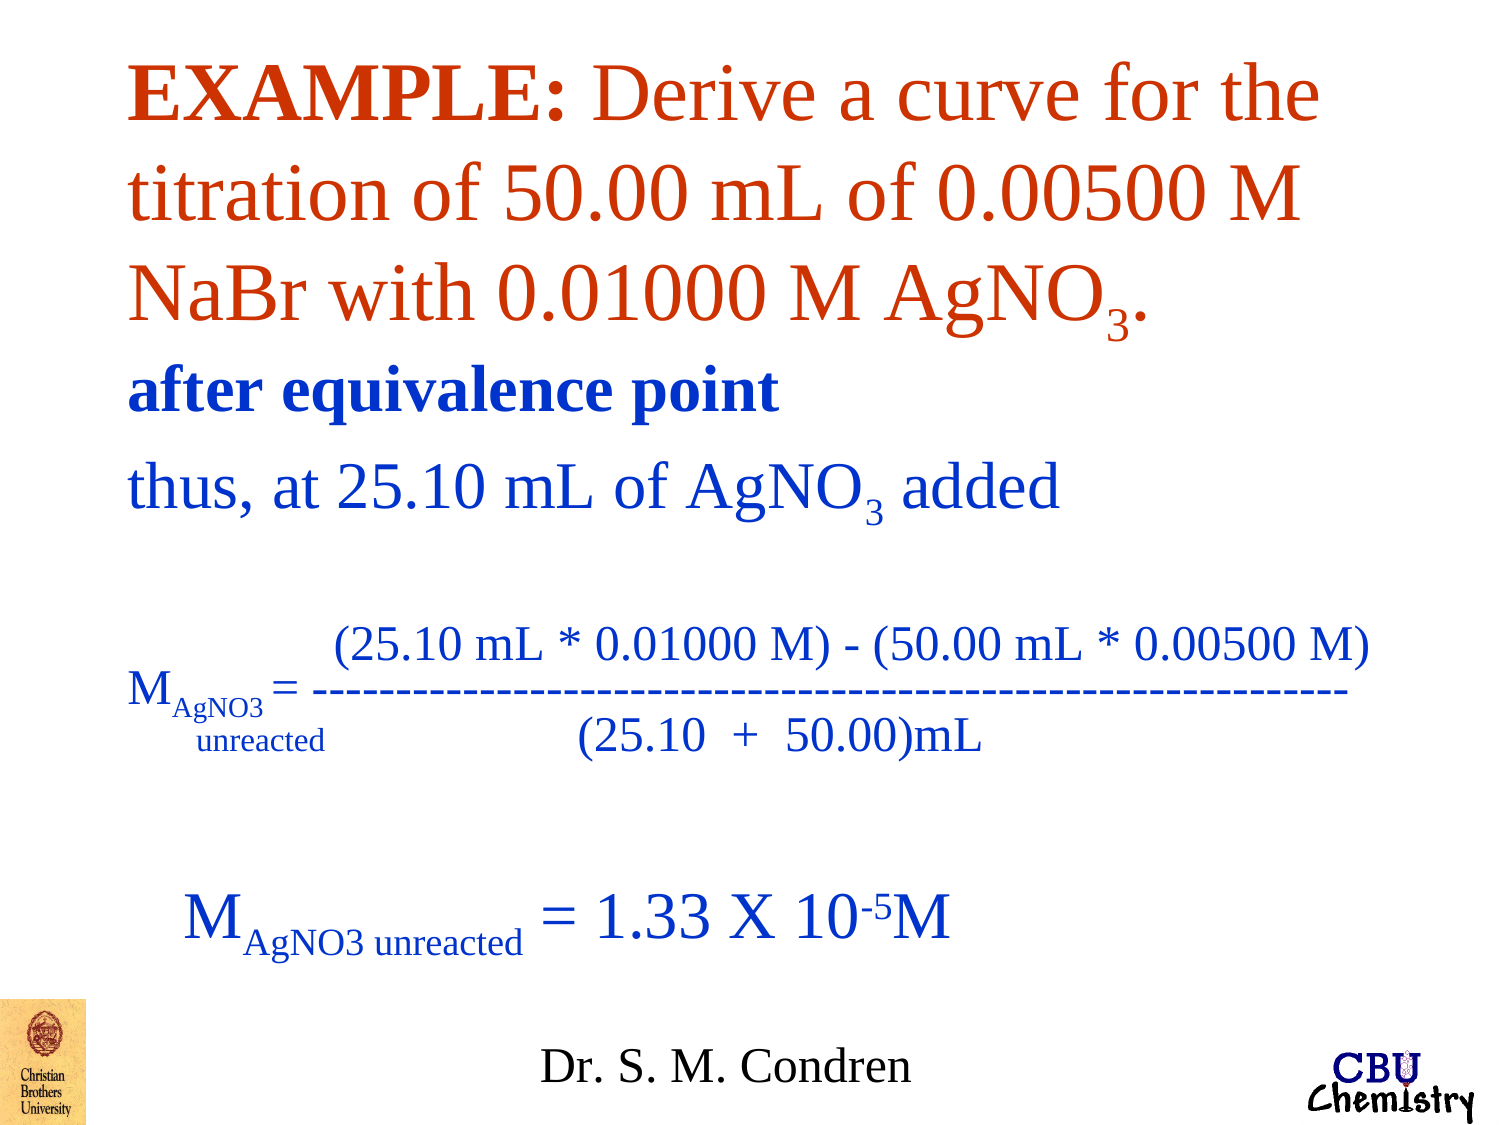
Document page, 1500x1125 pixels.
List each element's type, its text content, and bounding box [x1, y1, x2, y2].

title EXAMPLE: Derive a curve for the titration of 50.00 mL of 0.00500 M NaBr with 0.01000 M AgNO3. [112, 29, 1388, 337]
list after equivalence point thus, at 25.10 mL of AgNO3 added (25.10 mL * 0.01000 M) - (50.00 mL * 0.00500 M) MAgNO3 = -------------------------------------------------------------- unreacted (25.10 + 50.00)mL MAgNO3 unreacted = 1.33 X 10-5M [112, 337, 1388, 1013]
